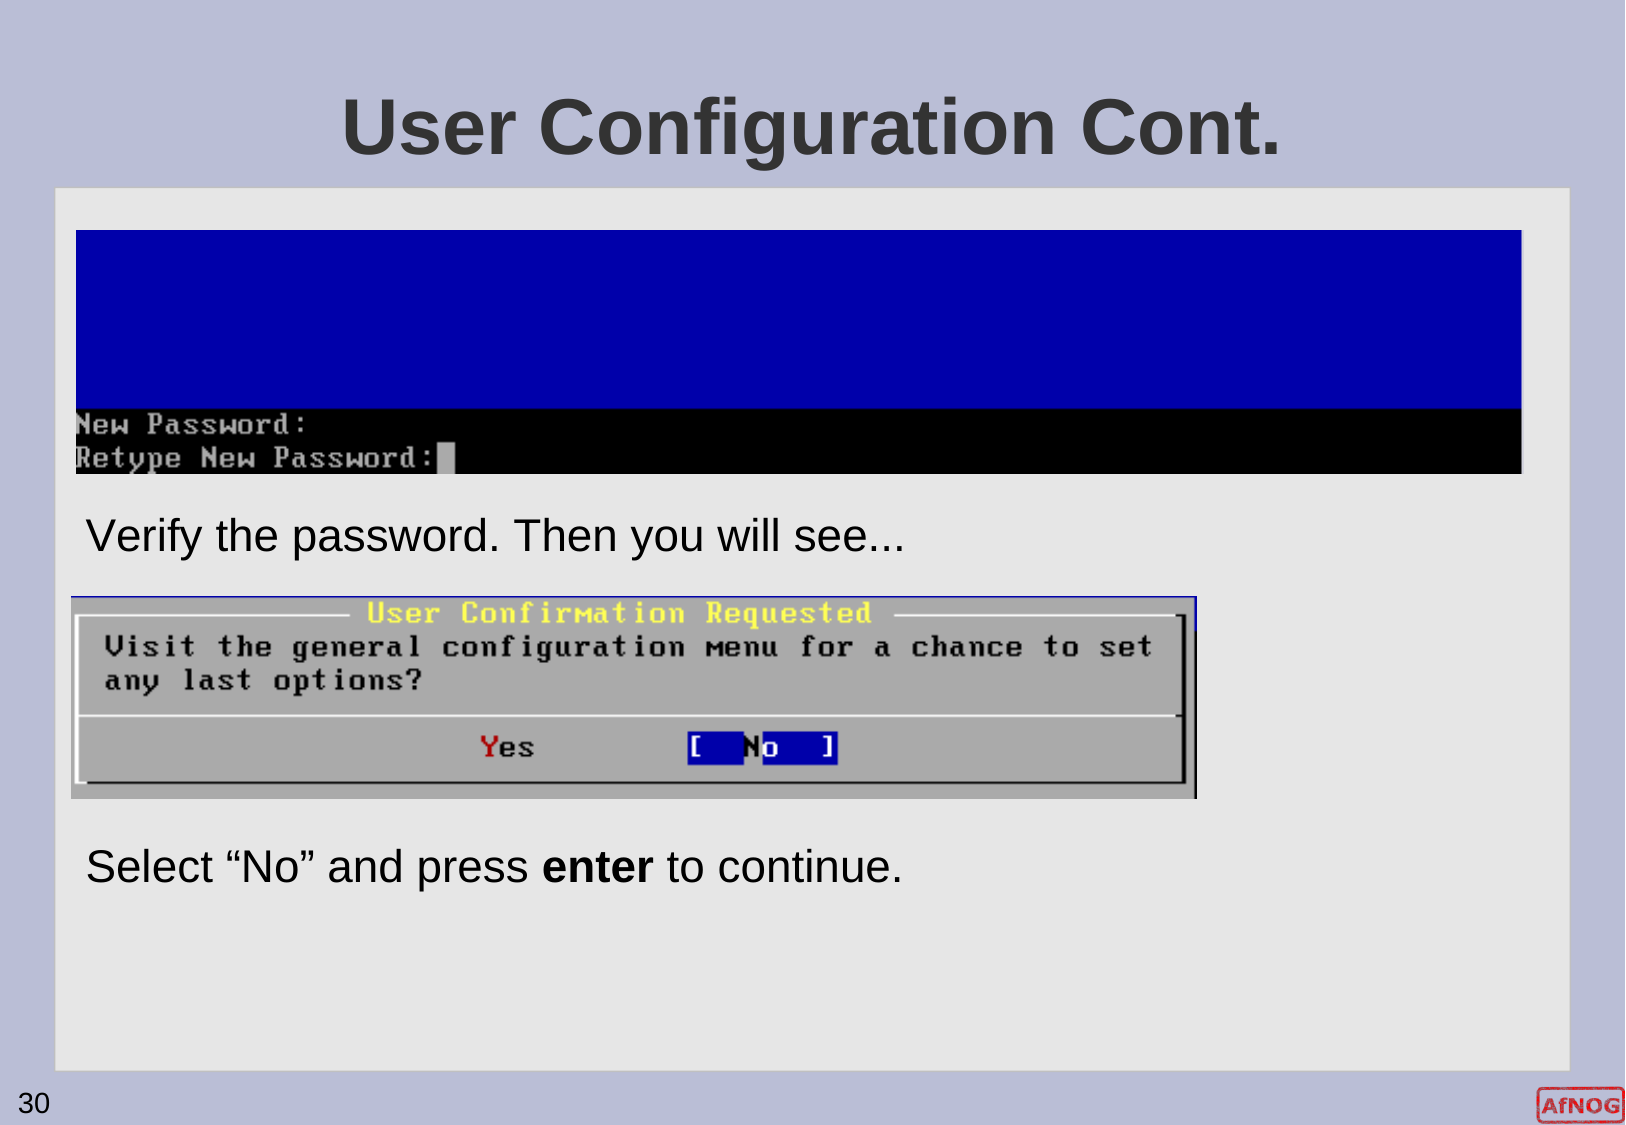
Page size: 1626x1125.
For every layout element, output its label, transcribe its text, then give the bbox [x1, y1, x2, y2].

text_box Verify the password. Then you will see... [70, 504, 1400, 571]
picture [76, 230, 1524, 474]
title User Configuration Cont. [54, 44, 1571, 215]
picture [1535, 1085, 1626, 1125]
text_box Select “No” and press enter to continue. [70, 835, 1400, 902]
picture [71, 596, 1197, 799]
